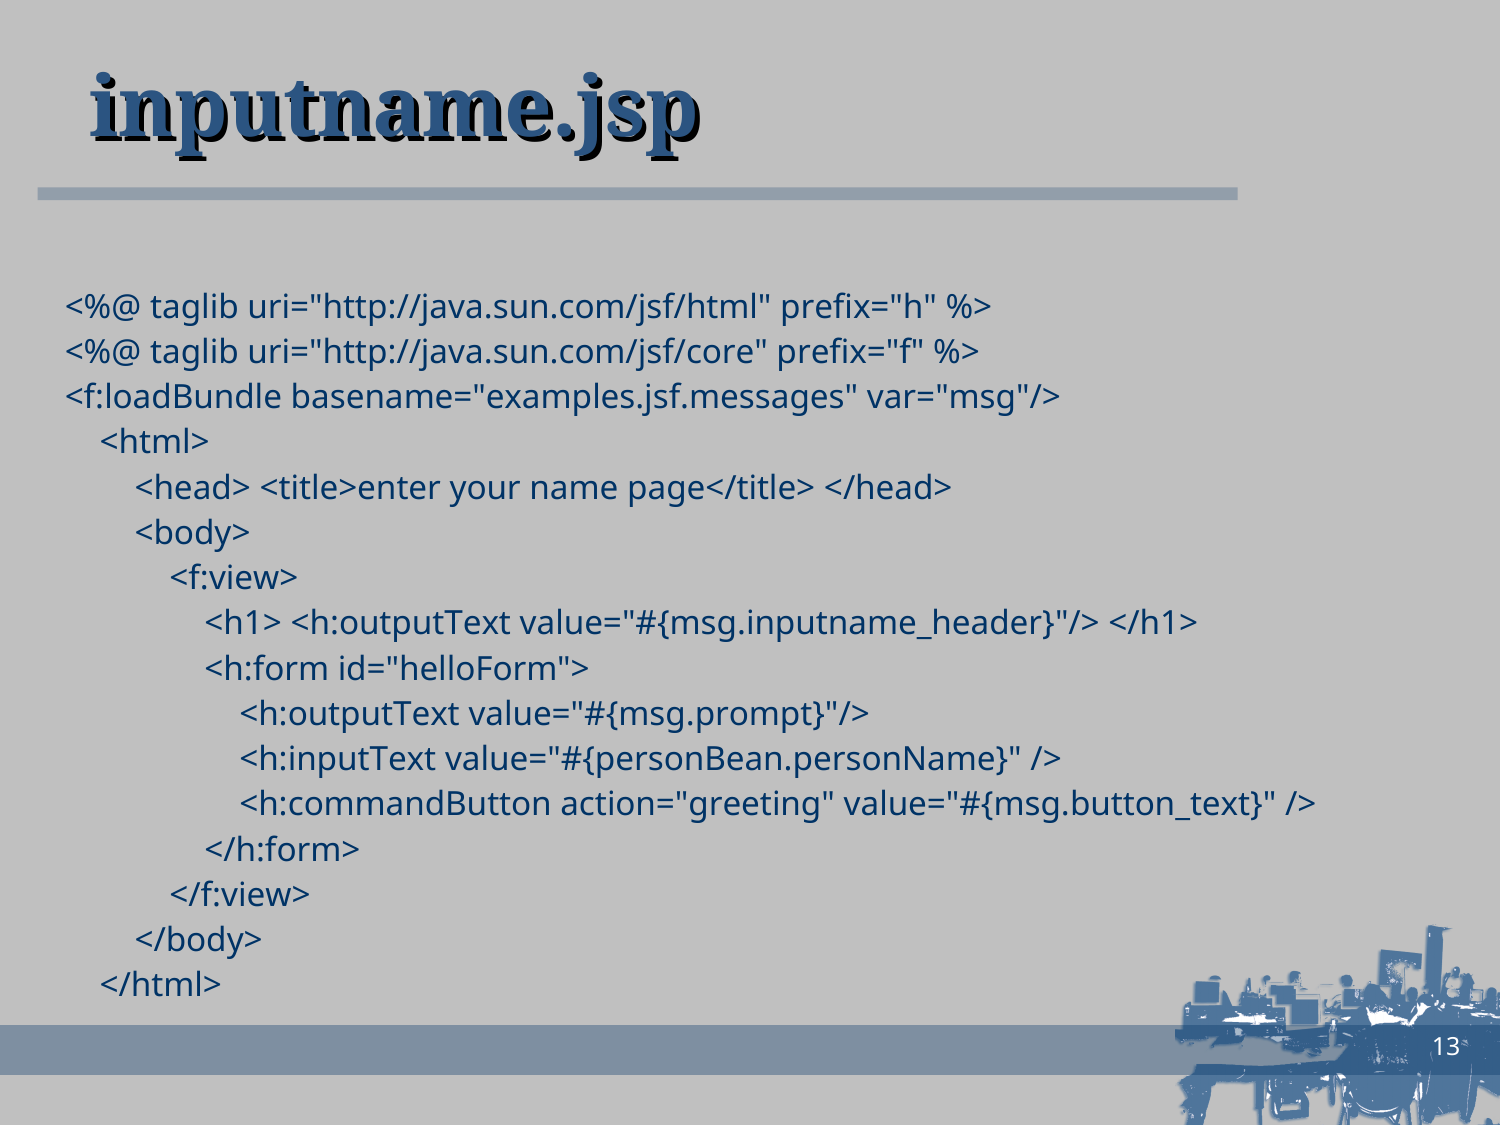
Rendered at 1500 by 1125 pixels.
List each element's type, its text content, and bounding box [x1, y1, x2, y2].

text_box <%@ taglib uri="http://java.sun.com/jsf/html" prefix="h" %> <%@ taglib uri="http://java.sun.com/jsf/core" prefix="f" %> <f:loadBundle basename="examples.jsf.messages" var="msg"/> <html> <head> <title>enter your name page</title> </head> <body> <f:view> <h1> <h:outputText value="#{msg.inputname_header}"/> </h1> <h:form id="helloForm"> <h:outputText value="#{msg.prompt}"/> <h:inputText value="#{personBean.personName}" /> <h:commandButton action="greeting" value="#{msg.button_text}" /> </h:form> </f:view> </body> </html> [49, 274, 1426, 1015]
title inputname.jsp [75, 35, 1426, 174]
